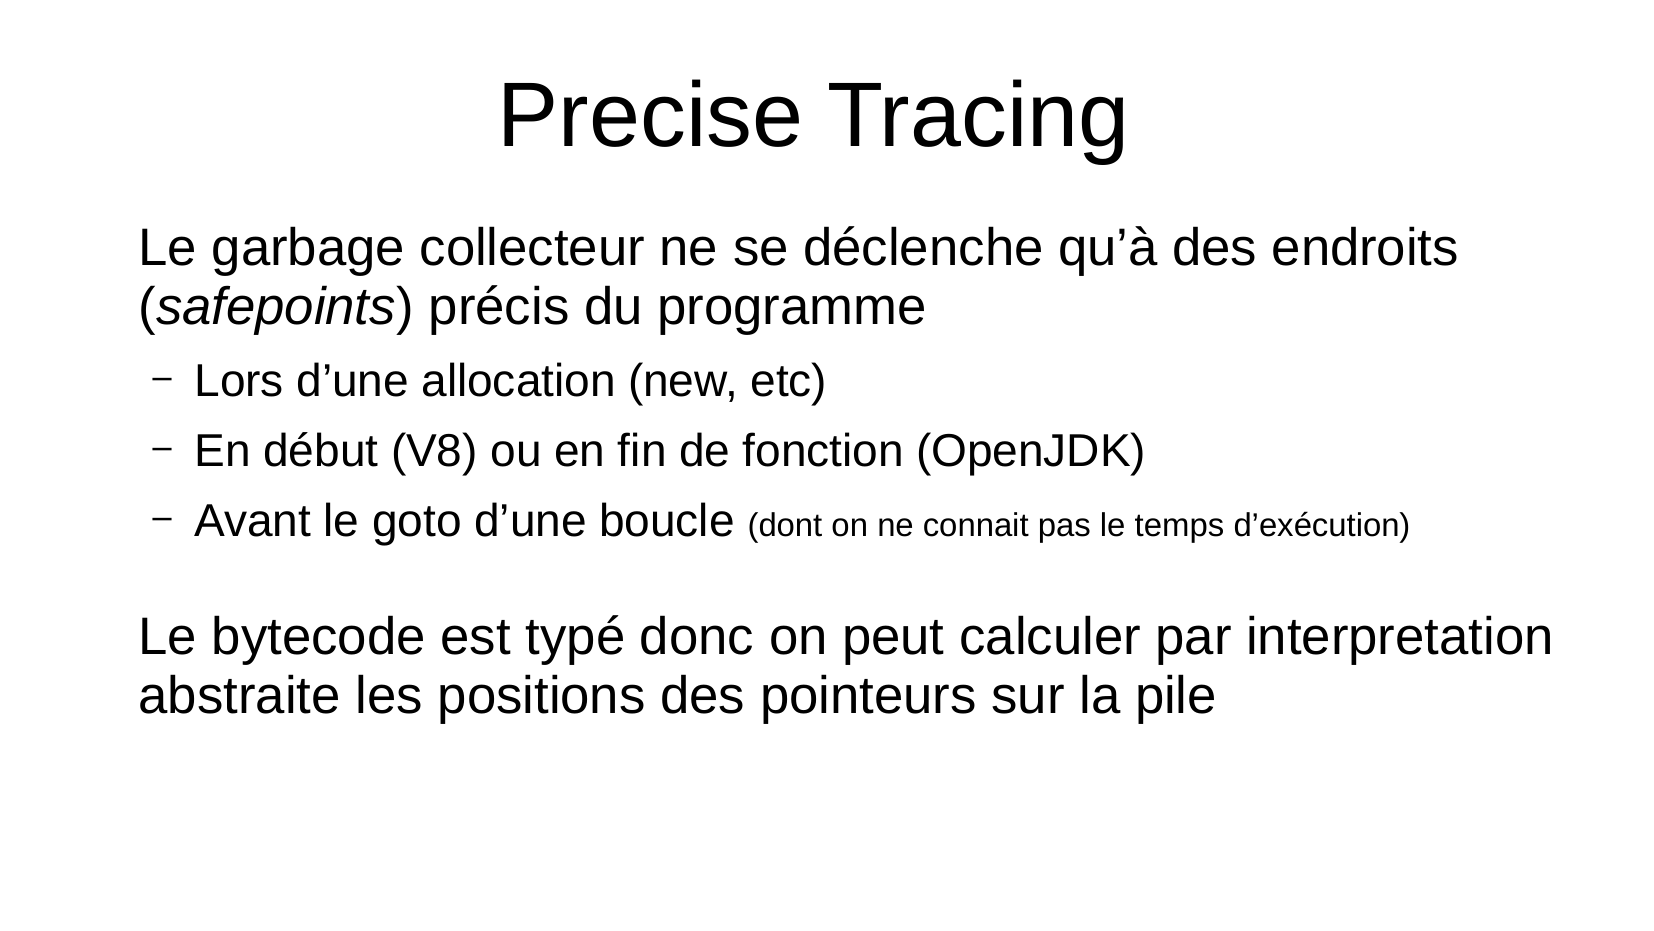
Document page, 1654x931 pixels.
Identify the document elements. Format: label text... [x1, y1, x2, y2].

title Precise Tracing [82, 37, 1571, 193]
list Le garbage collecteur ne se déclenche qu’à des endroits (safepoints) précis du programme Lors d’une allocation (new, etc) En début (V8) ou en fin de fonction (OpenJDK) Avant le goto d’une boucle (dont on ne connait pas le temps d’exécution) Le bytecode est typé donc on peut calculer par interpretation abstraite les positions des pointeurs sur la pile [82, 217, 1571, 758]
